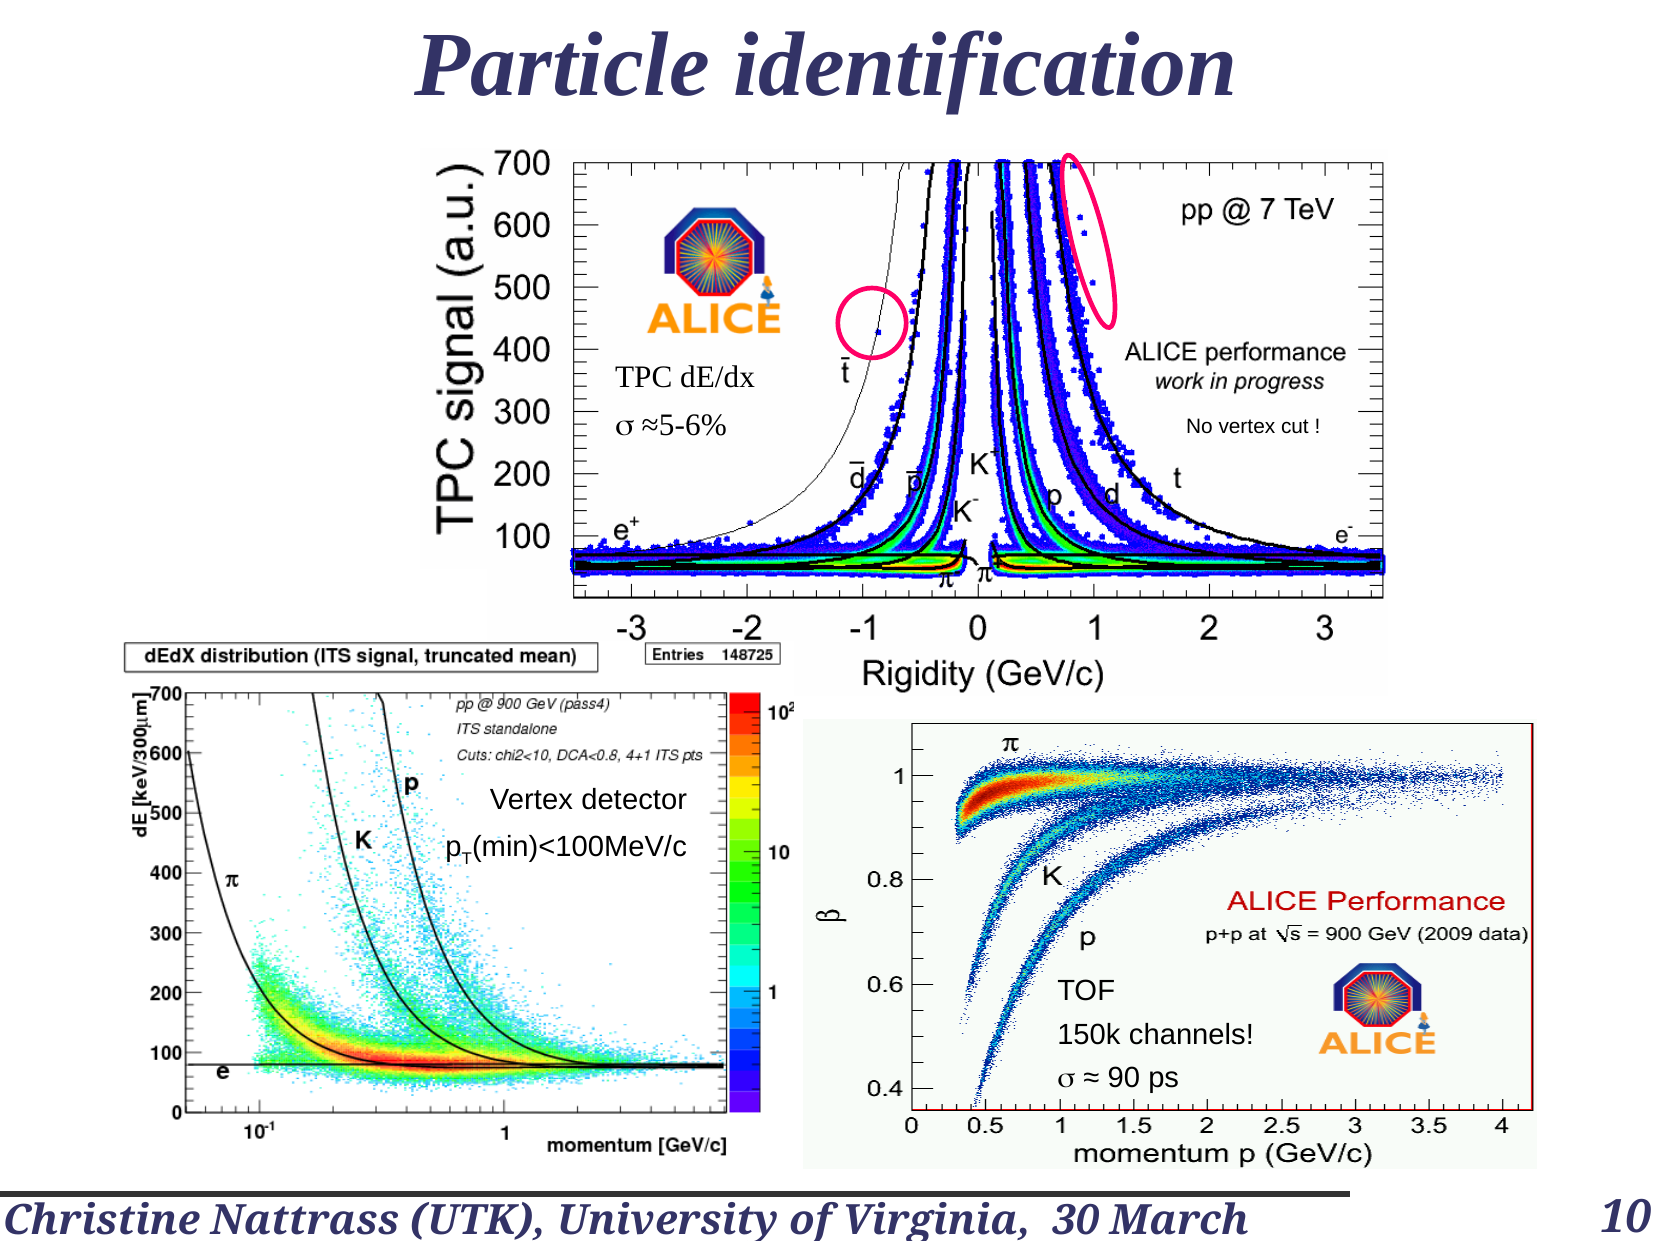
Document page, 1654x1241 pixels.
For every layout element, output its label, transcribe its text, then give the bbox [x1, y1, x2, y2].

text_box TOF 150k channels!  ≈ 90 ps [1042, 967, 1371, 1102]
text_box No vertex cut ! [1171, 408, 1336, 446]
text_box TPC dE/dx  ≈5-6% [600, 353, 796, 450]
text_box Vertex detector pT(min)<100MeV/c [370, 776, 703, 872]
picture [118, 148, 1388, 1165]
title Particle identification [82, 13, 1571, 116]
picture [803, 719, 1537, 1169]
